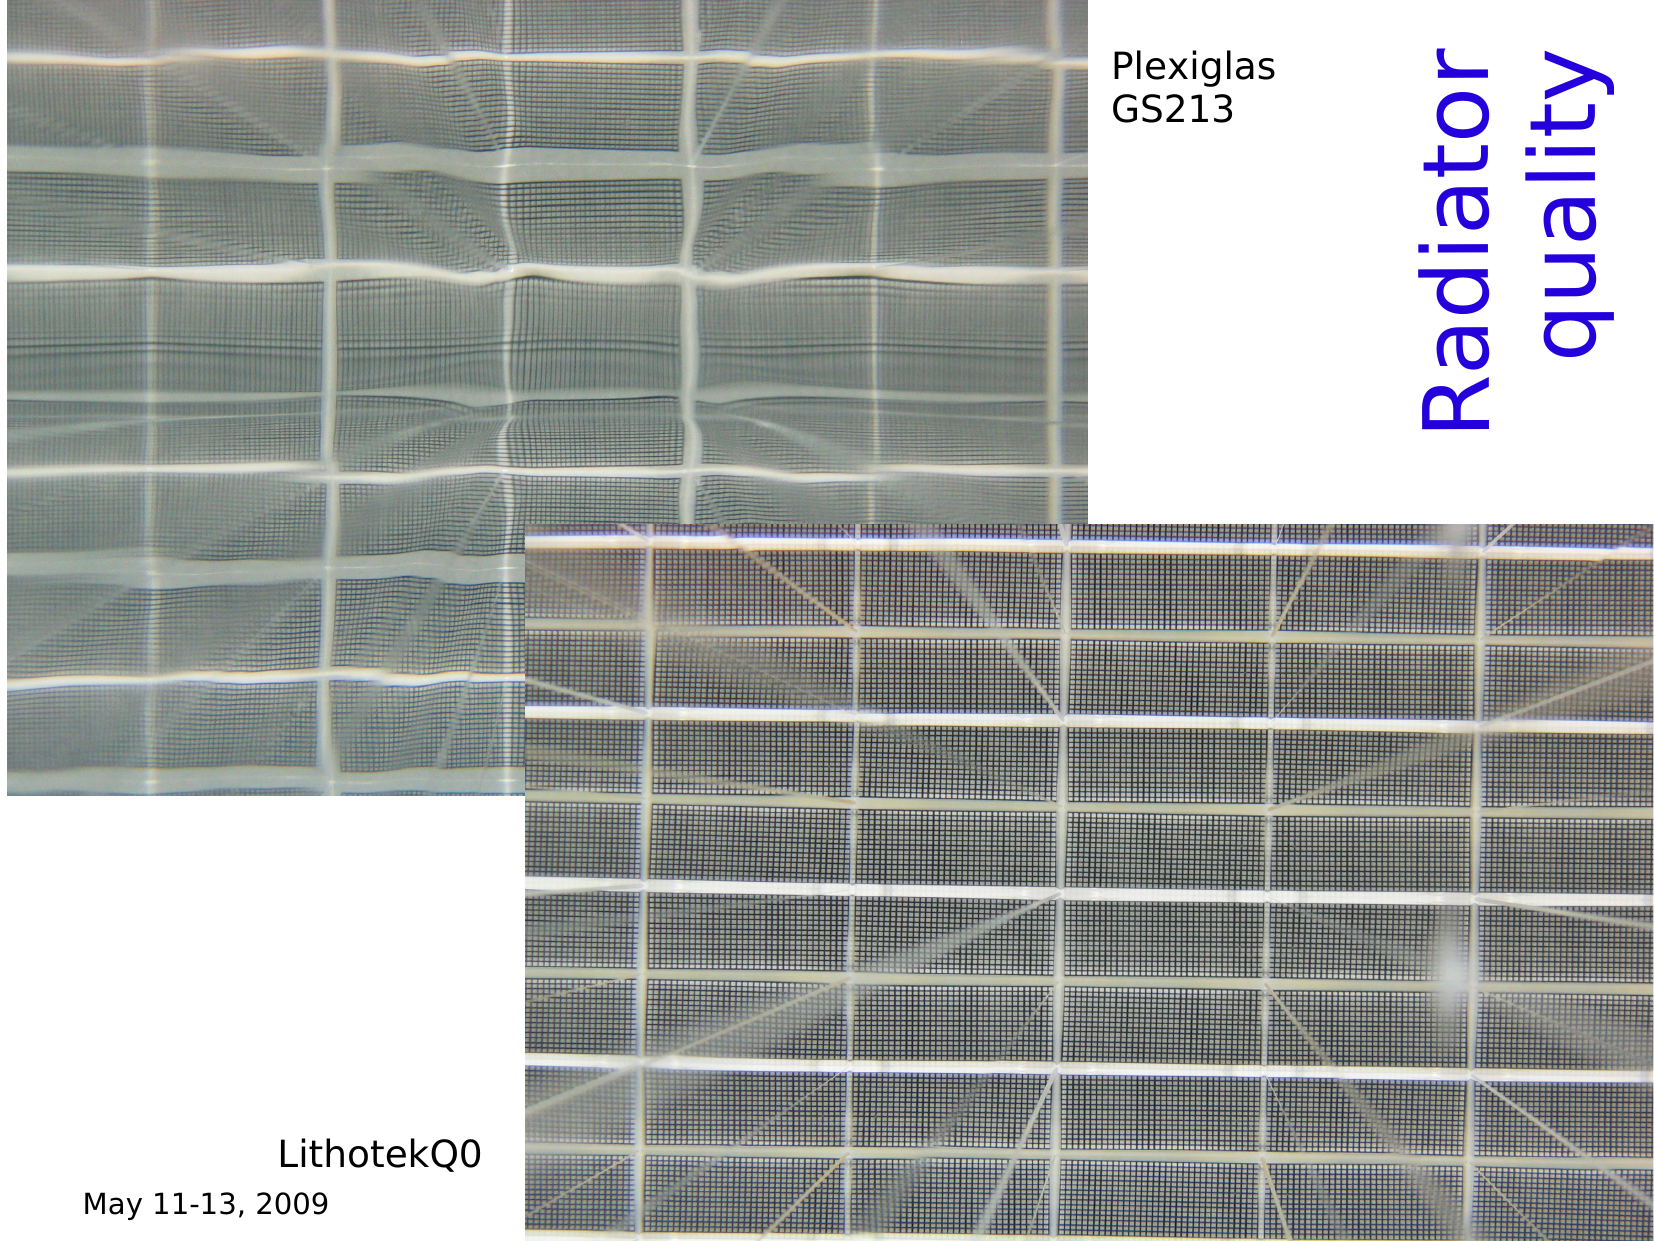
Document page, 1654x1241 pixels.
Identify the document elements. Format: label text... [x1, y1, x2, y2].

text_box Plexiglas GS213 [1096, 37, 1292, 140]
text_box LithotekQ0 [262, 1125, 498, 1184]
picture [7, 0, 1654, 1241]
title Radiator quality [1401, 48, 1619, 524]
